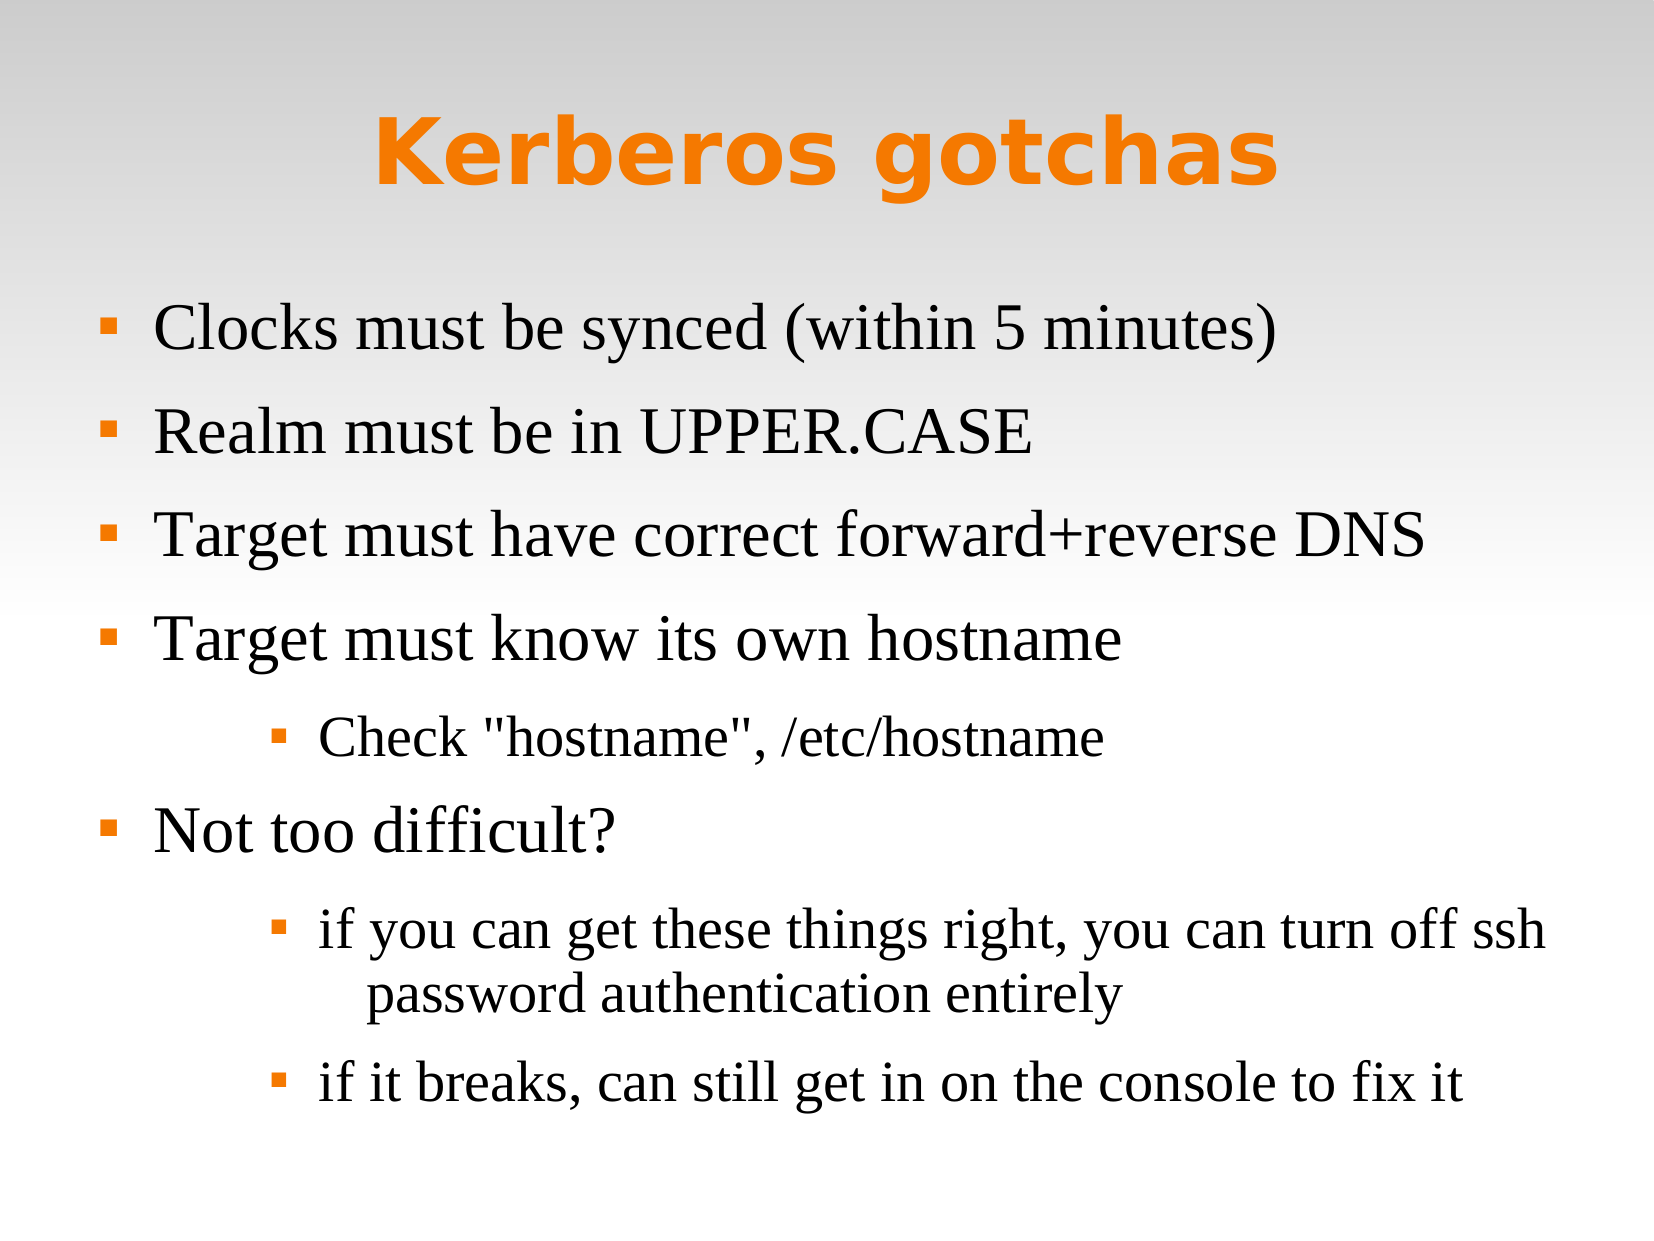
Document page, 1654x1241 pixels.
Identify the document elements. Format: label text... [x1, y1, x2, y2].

title Kerberos gotchas [82, 49, 1571, 257]
list Clocks must be synced (within 5 minutes) Realm must be in UPPER.CASE Target must have correct forward+reverse DNS Target must know its own hostname Check "hostname", /etc/hostname Not too difficult? if you can get these things right, you can turn off ssh password authentication entirely if it breaks, can still get in on the console to fix it [82, 290, 1571, 1172]
